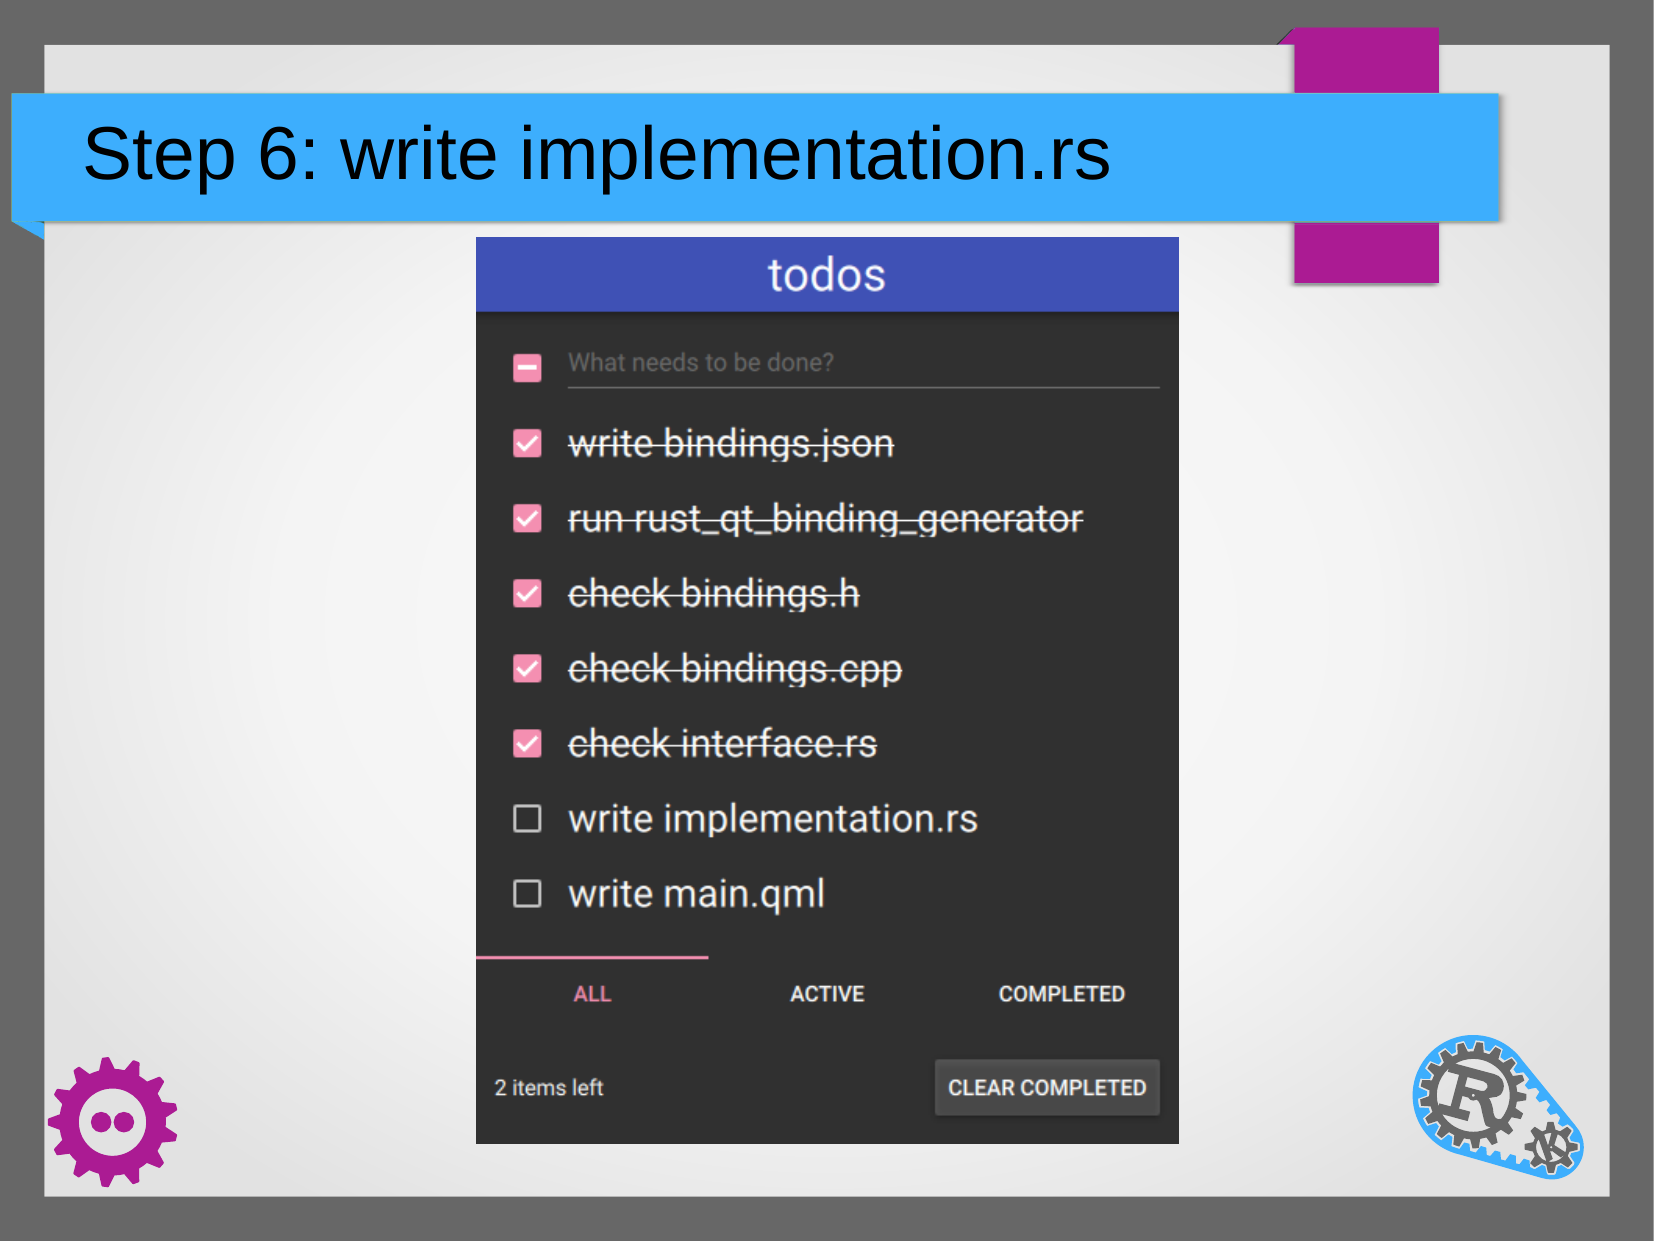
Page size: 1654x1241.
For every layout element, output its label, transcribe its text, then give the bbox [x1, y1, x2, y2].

title Step 6: write implementation.rs [82, 94, 1264, 213]
picture [0, 0, 1654, 1241]
